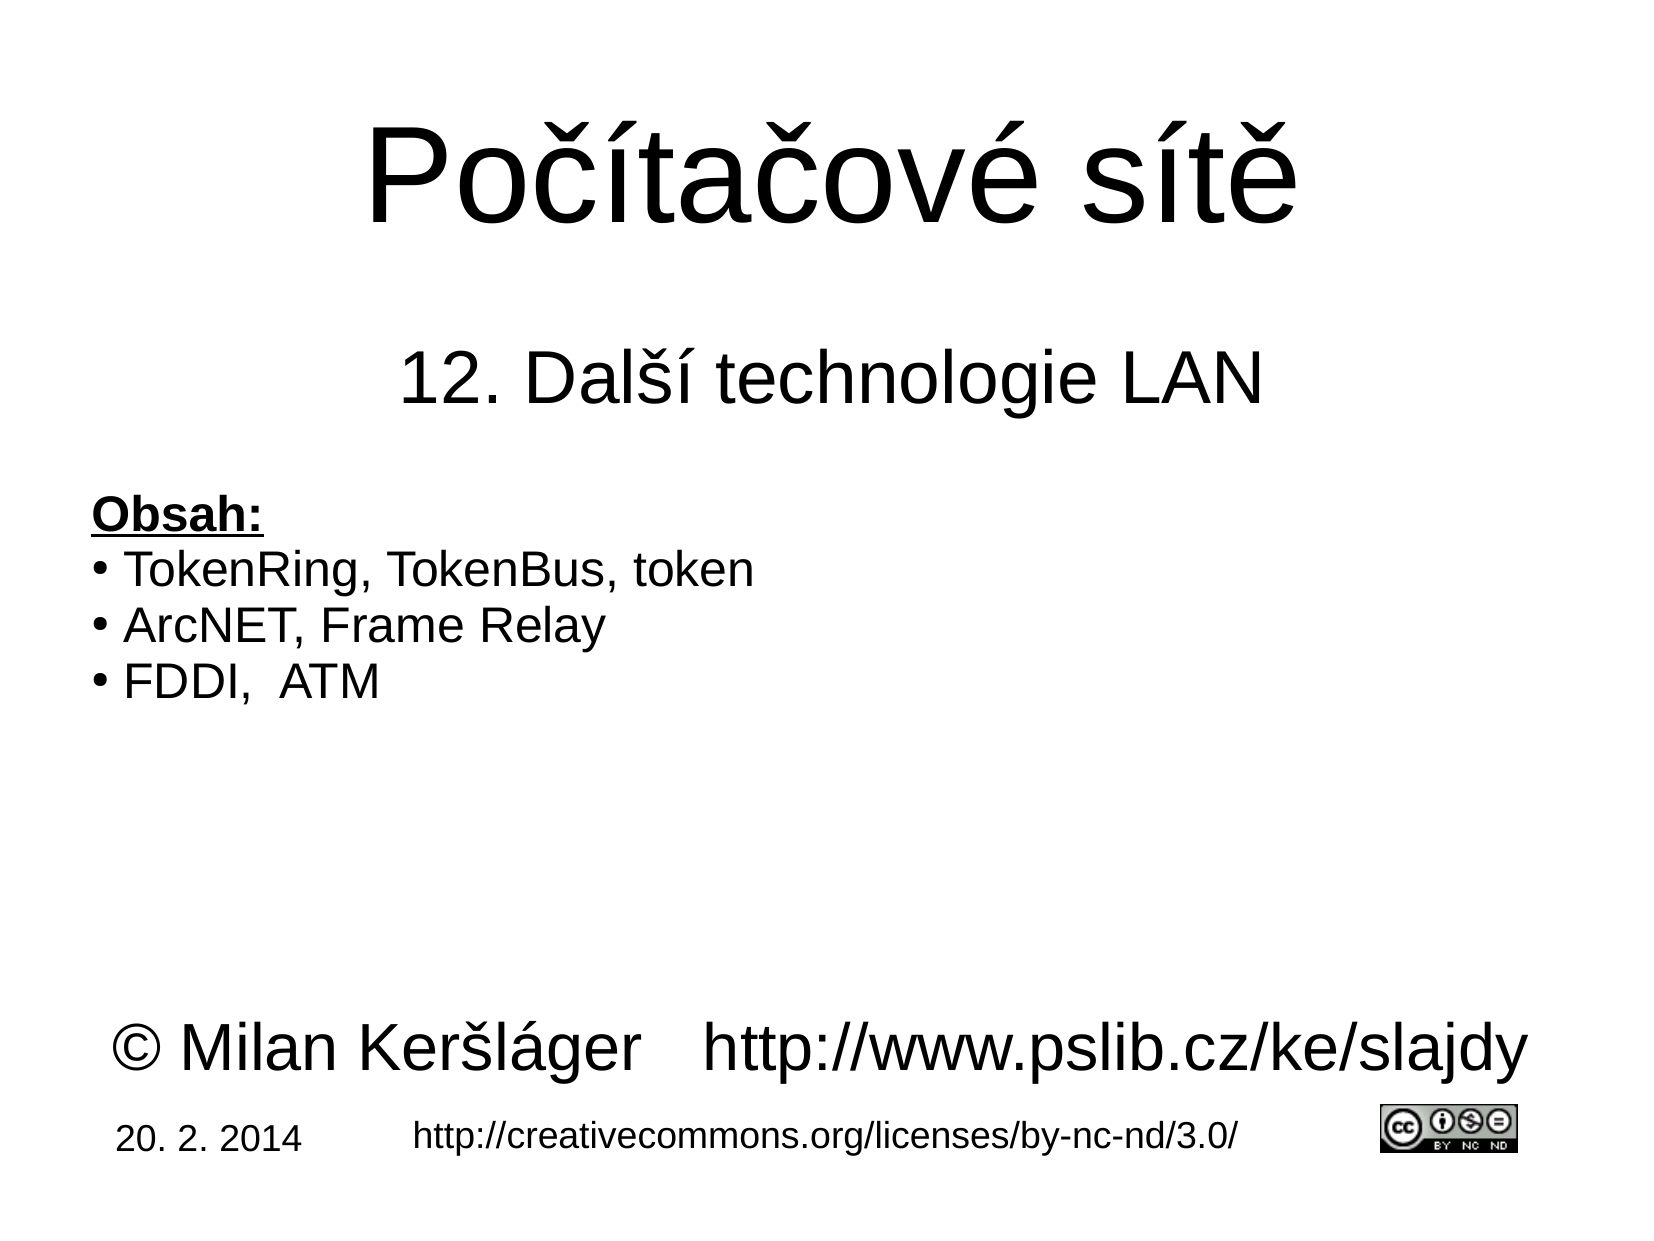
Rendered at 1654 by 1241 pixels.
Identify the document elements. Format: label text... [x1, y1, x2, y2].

picture [1380, 1104, 1518, 1153]
text_box Obsah: TokenRing, TokenBus, token ArcNET, Frame Relay FDDI, ATM [76, 478, 1583, 717]
list © Milan Keršláger http://www.pslib.cz/ke/slajdy [76, 1009, 1565, 1087]
title Počítačové sítě 12. Další technologie LAN [88, 56, 1577, 461]
text_box http://creativecommons.org/licenses/by-nc-nd/3.0/ [339, 1107, 1313, 1165]
text_box 20. 2. 2014 [100, 1110, 337, 1168]
